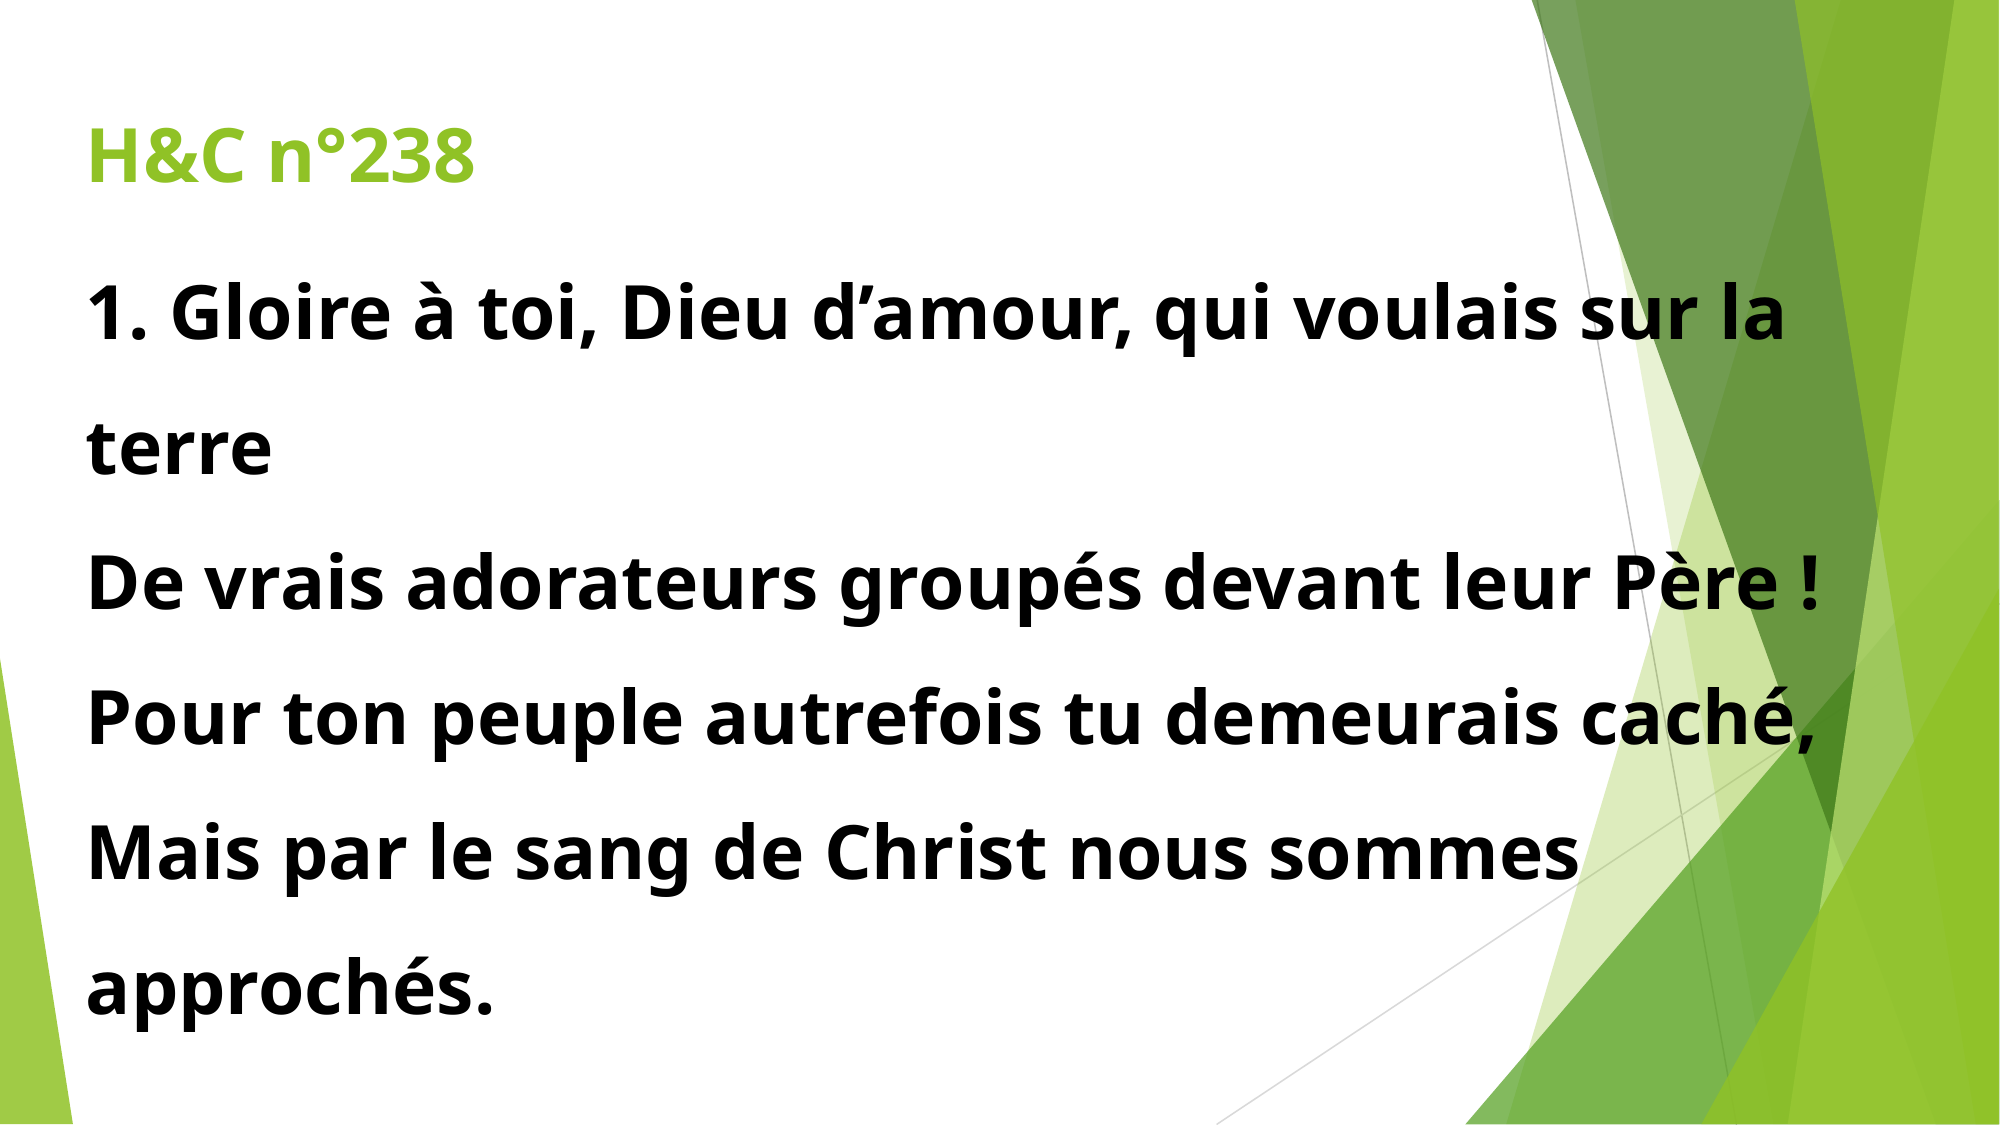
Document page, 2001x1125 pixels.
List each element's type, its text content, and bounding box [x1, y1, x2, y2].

text_box H&C n°238 [70, 99, 1522, 212]
text_box 1. Gloire à toi, Dieu d’amour, qui voulais sur la terre De vrais adorateurs groupés devant leur Père ! Pour ton peuple autrefois tu demeurais caché, Mais par le sang de Christ nous sommes approchés. [70, 212, 1961, 1074]
